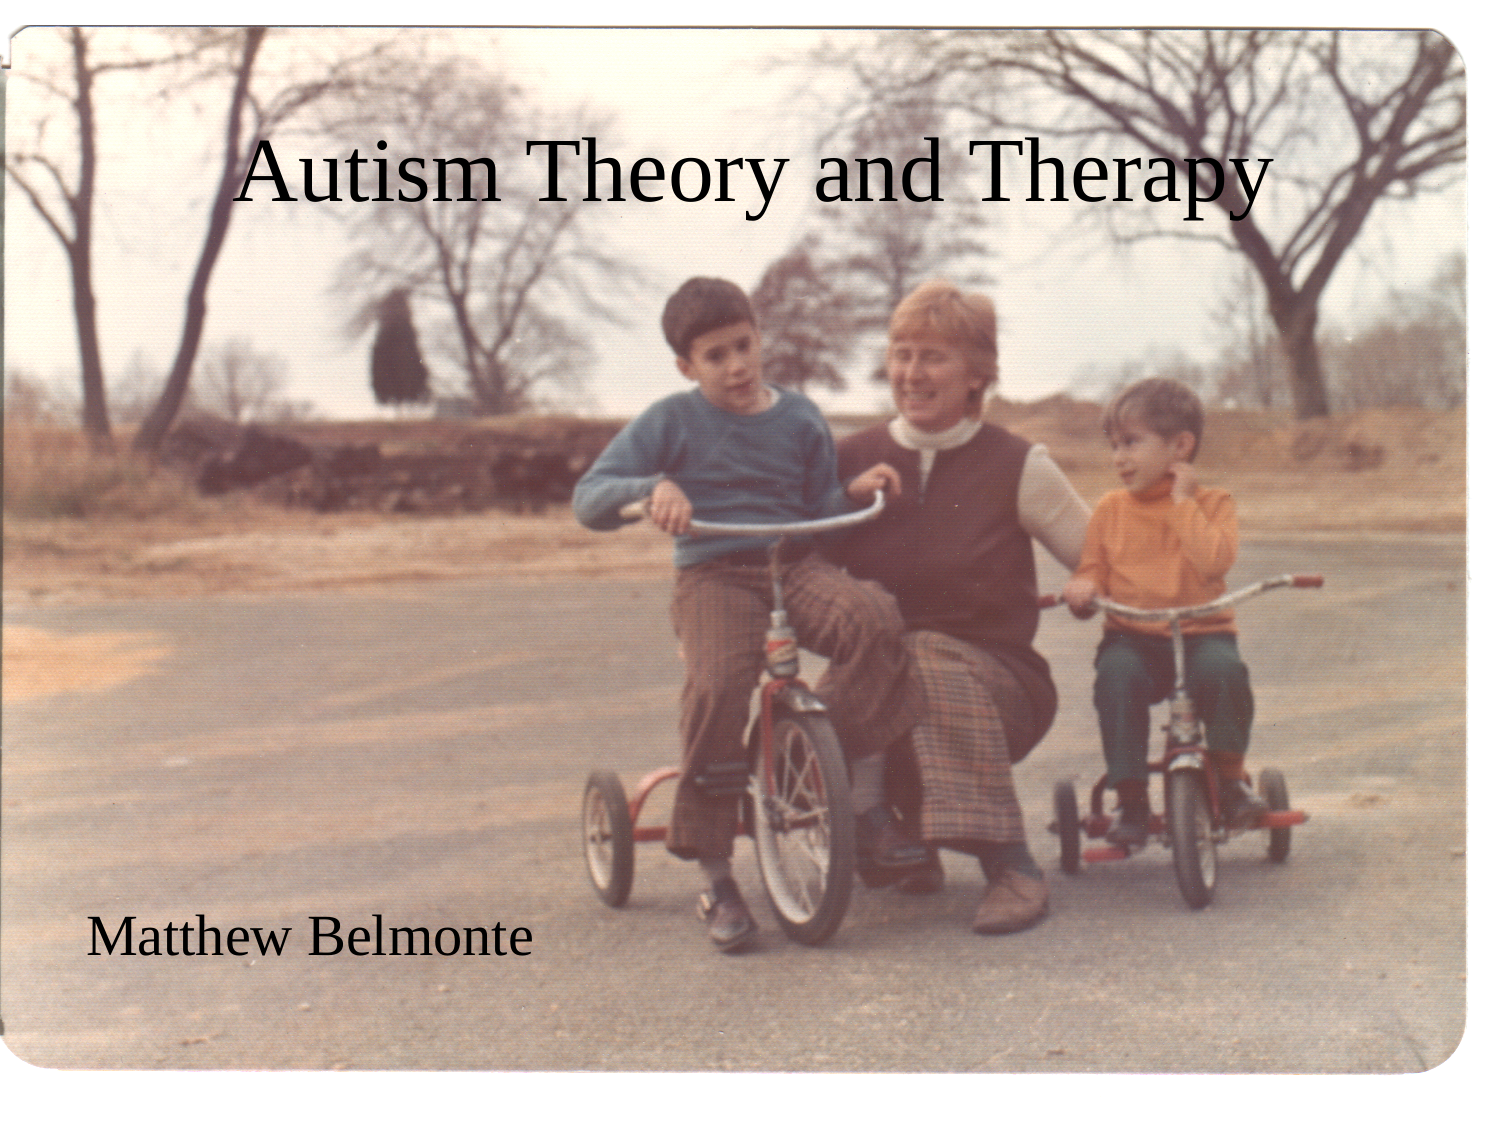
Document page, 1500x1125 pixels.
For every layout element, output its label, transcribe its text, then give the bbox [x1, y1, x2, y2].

picture [0, 25, 1500, 1103]
title Autism Theory and Therapy [71, 59, 1437, 262]
text_box Matthew Belmonte [17, 837, 603, 1021]
